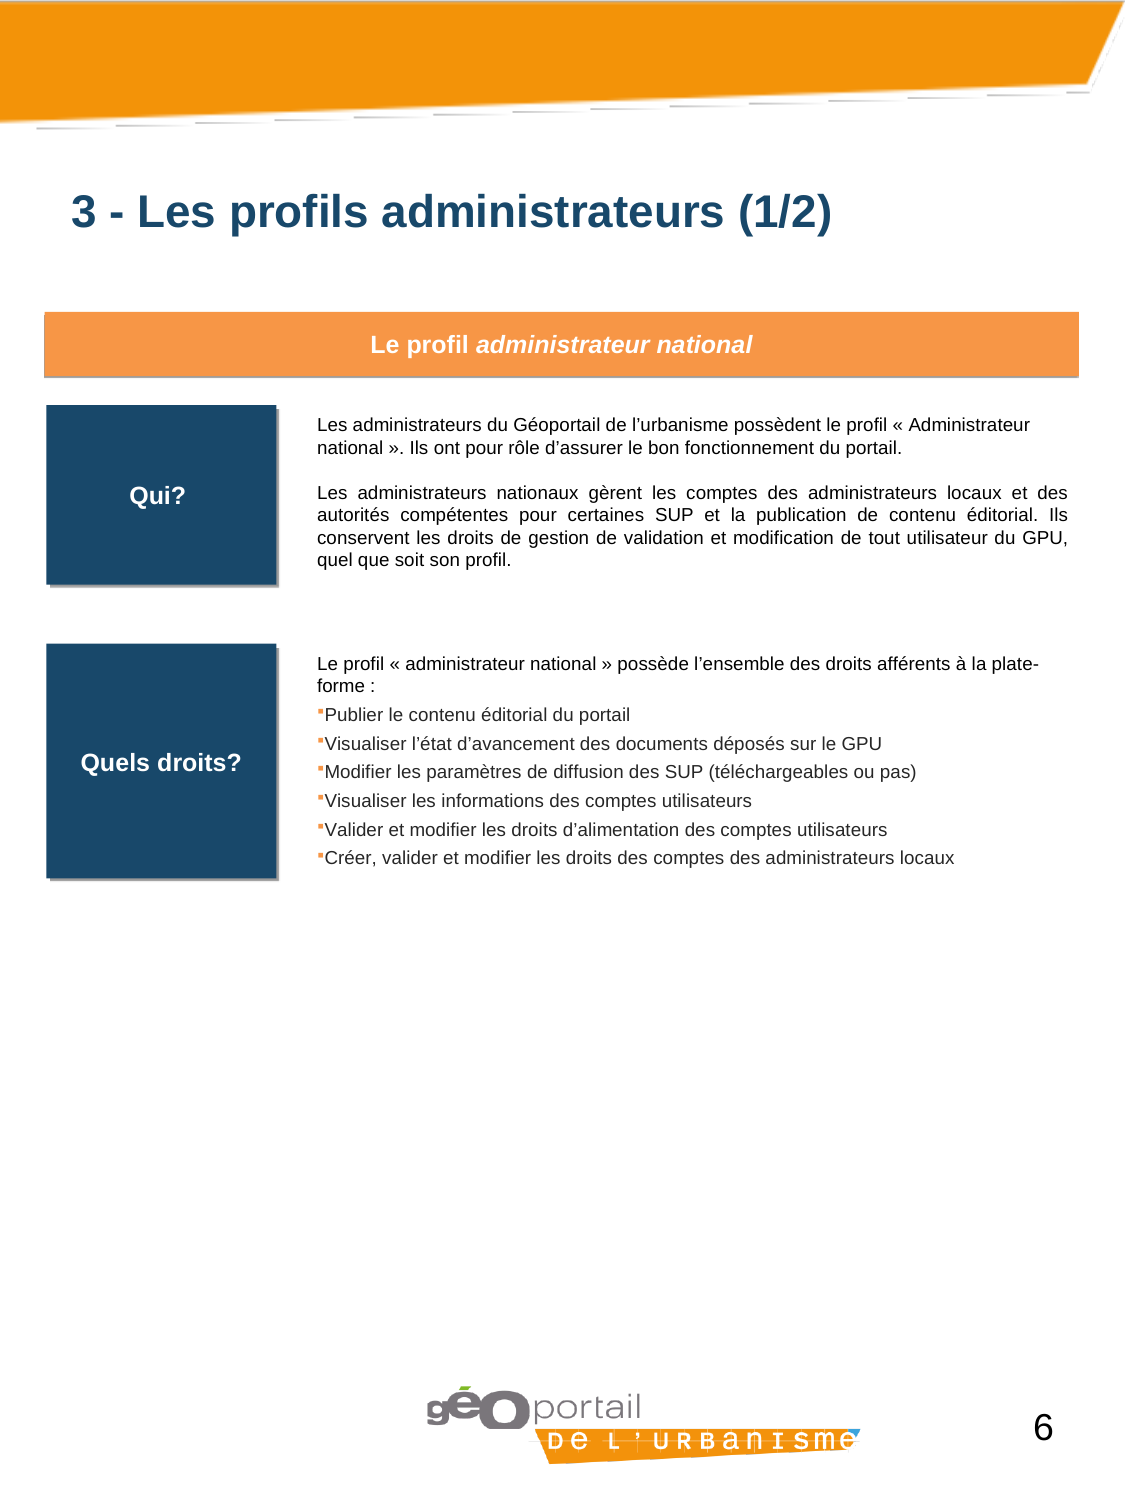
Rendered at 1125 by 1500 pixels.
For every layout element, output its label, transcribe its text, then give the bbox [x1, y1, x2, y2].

title 3 - Les profils administrateurs (1/2) [56, 129, 1088, 288]
text_box Le profil administrateur national [44, 311, 1079, 377]
text_box <numéro> [937, 1389, 1069, 1462]
text_box Qui? [46, 405, 277, 585]
text_box Quels droits? [46, 643, 277, 879]
text_box Le profil « administrateur national » possède l’ensemble des droits afférents à la plate-forme : Publier le contenu éditorial du portail Visualiser l’état d’avancement des documents déposés sur le GPU Modifier les paramètres de diffusion des SUP (téléchargeables ou pas) Visualiser les informations des comptes utilisateurs Valider et modifier les droits d’alimentation des comptes utilisateurs Créer, valider et modifier les droits des comptes des administrateurs locaux [302, 643, 1083, 877]
text_box Les administrateurs du Géoportail de l’urbanisme possèdent le profil « Administrateur national ». Ils ont pour rôle d’assurer le bon fonctionnement du portail. Les administrateurs nationaux gèrent les comptes des administrateurs locaux et des autorités compétentes pour certaines SUP et la publication de contenu éditorial. Ils conservent les droits de gestion de validation et modification de tout utilisateur du GPU, quel que soit son profil. [302, 405, 1083, 579]
picture [391, 1245, 892, 1500]
